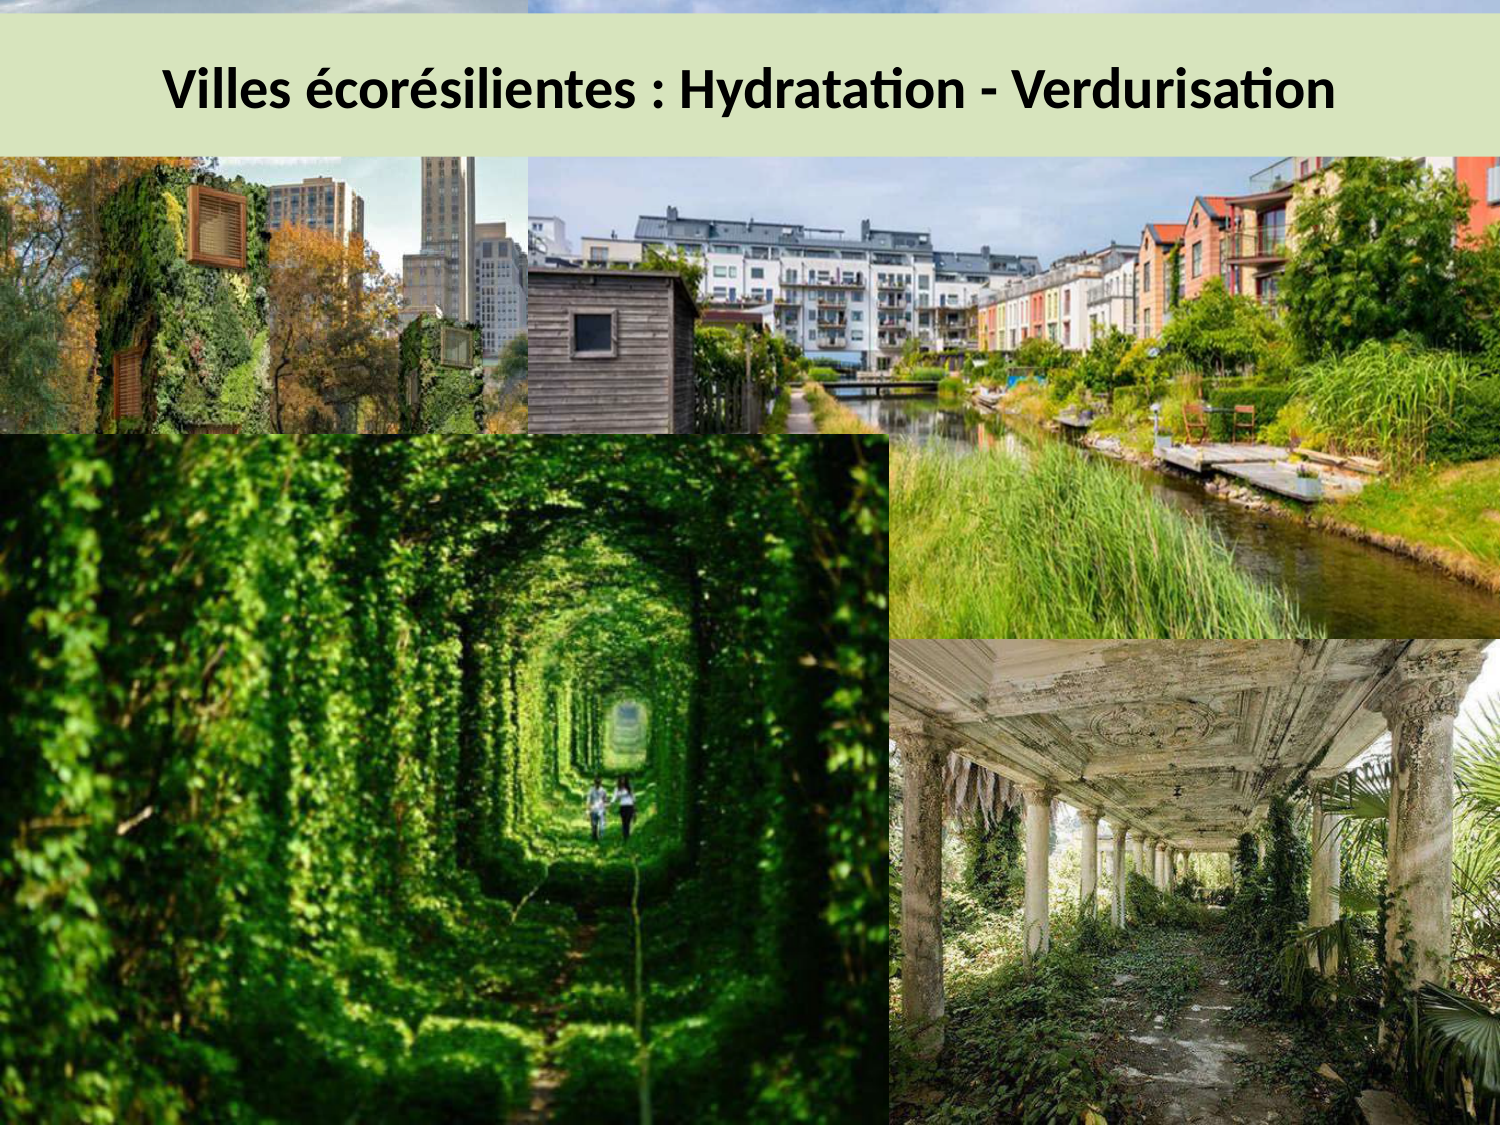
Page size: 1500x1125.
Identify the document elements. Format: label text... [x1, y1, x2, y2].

picture [0, 157, 1500, 1125]
title Villes écorésilientes : Hydratation - Verdurisation [0, 13, 1500, 157]
picture [0, 0, 1500, 13]
